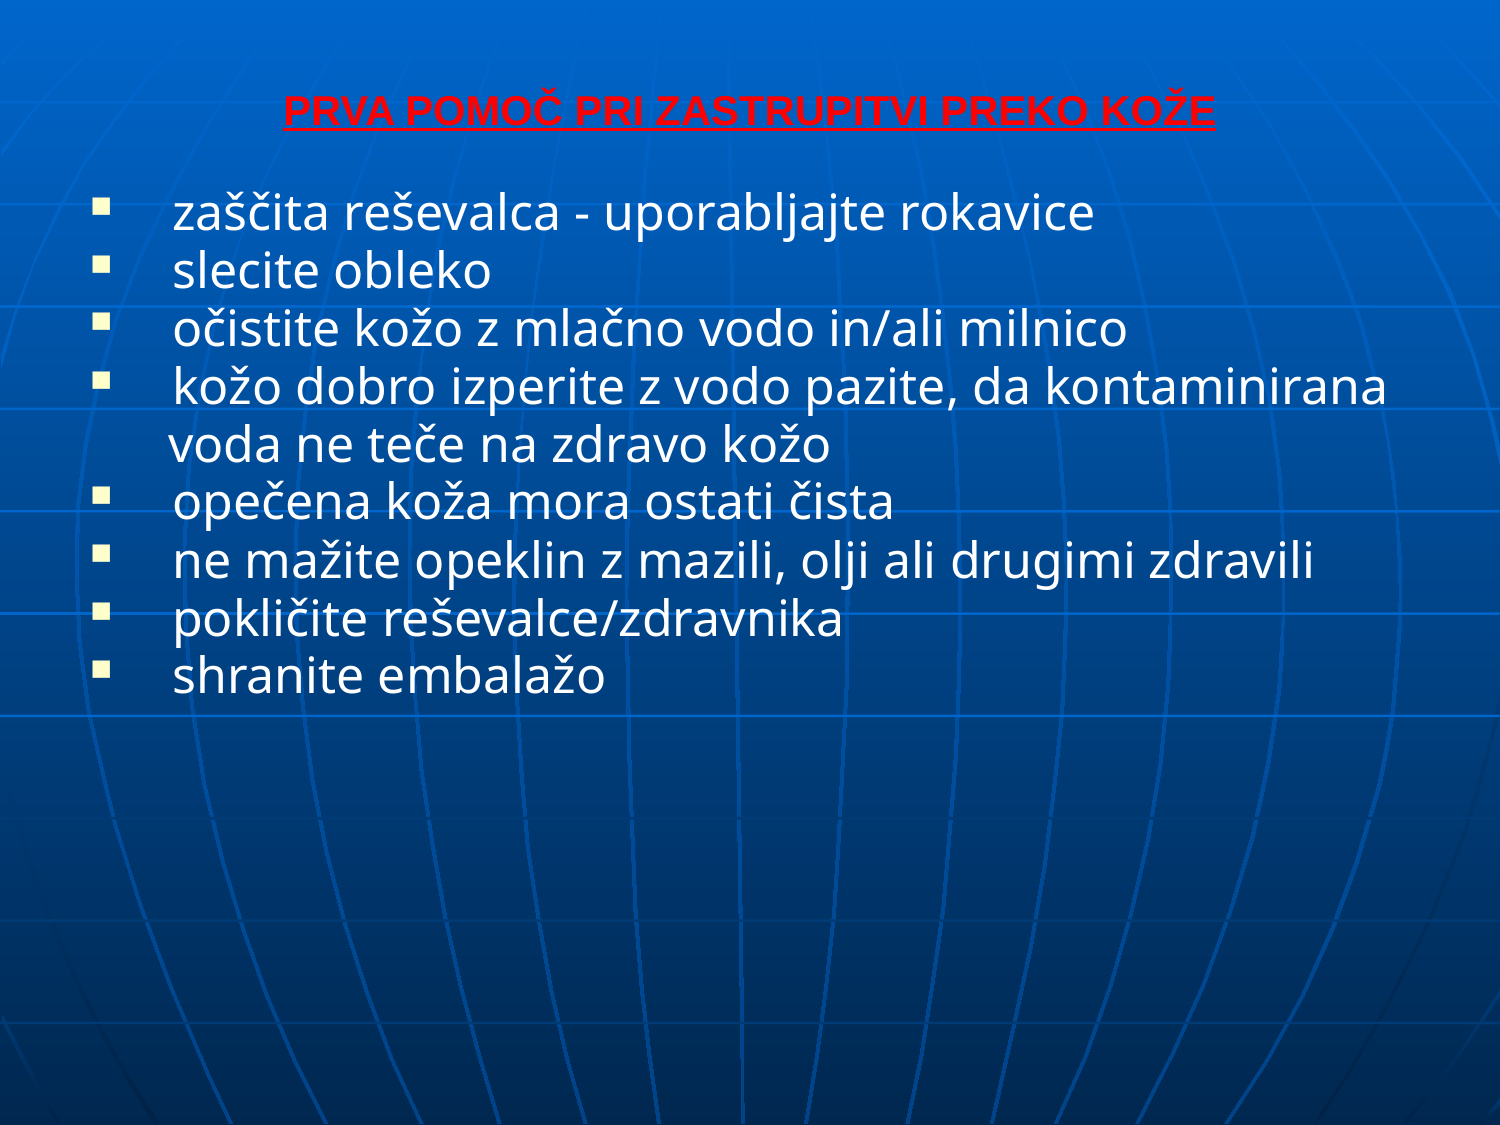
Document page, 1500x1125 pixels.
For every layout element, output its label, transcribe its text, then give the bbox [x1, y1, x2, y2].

list zaščita reševalca - uporabljajte rokavice slecite obleko očistite kožo z mlačno vodo in/ali milnico kožo dobro izperite z vodo pazite, da kontaminirana voda ne teče na zdravo kožo opečena koža mora ostati čista ne mažite opeklin z mazili, olji ali drugimi zdravili pokličite reševalce/zdravnika shranite embalažo [75, 184, 1425, 1005]
title PRVA POMOČ PRI ZASTRUPITVI PREKO KOŽE [75, 45, 1425, 173]
